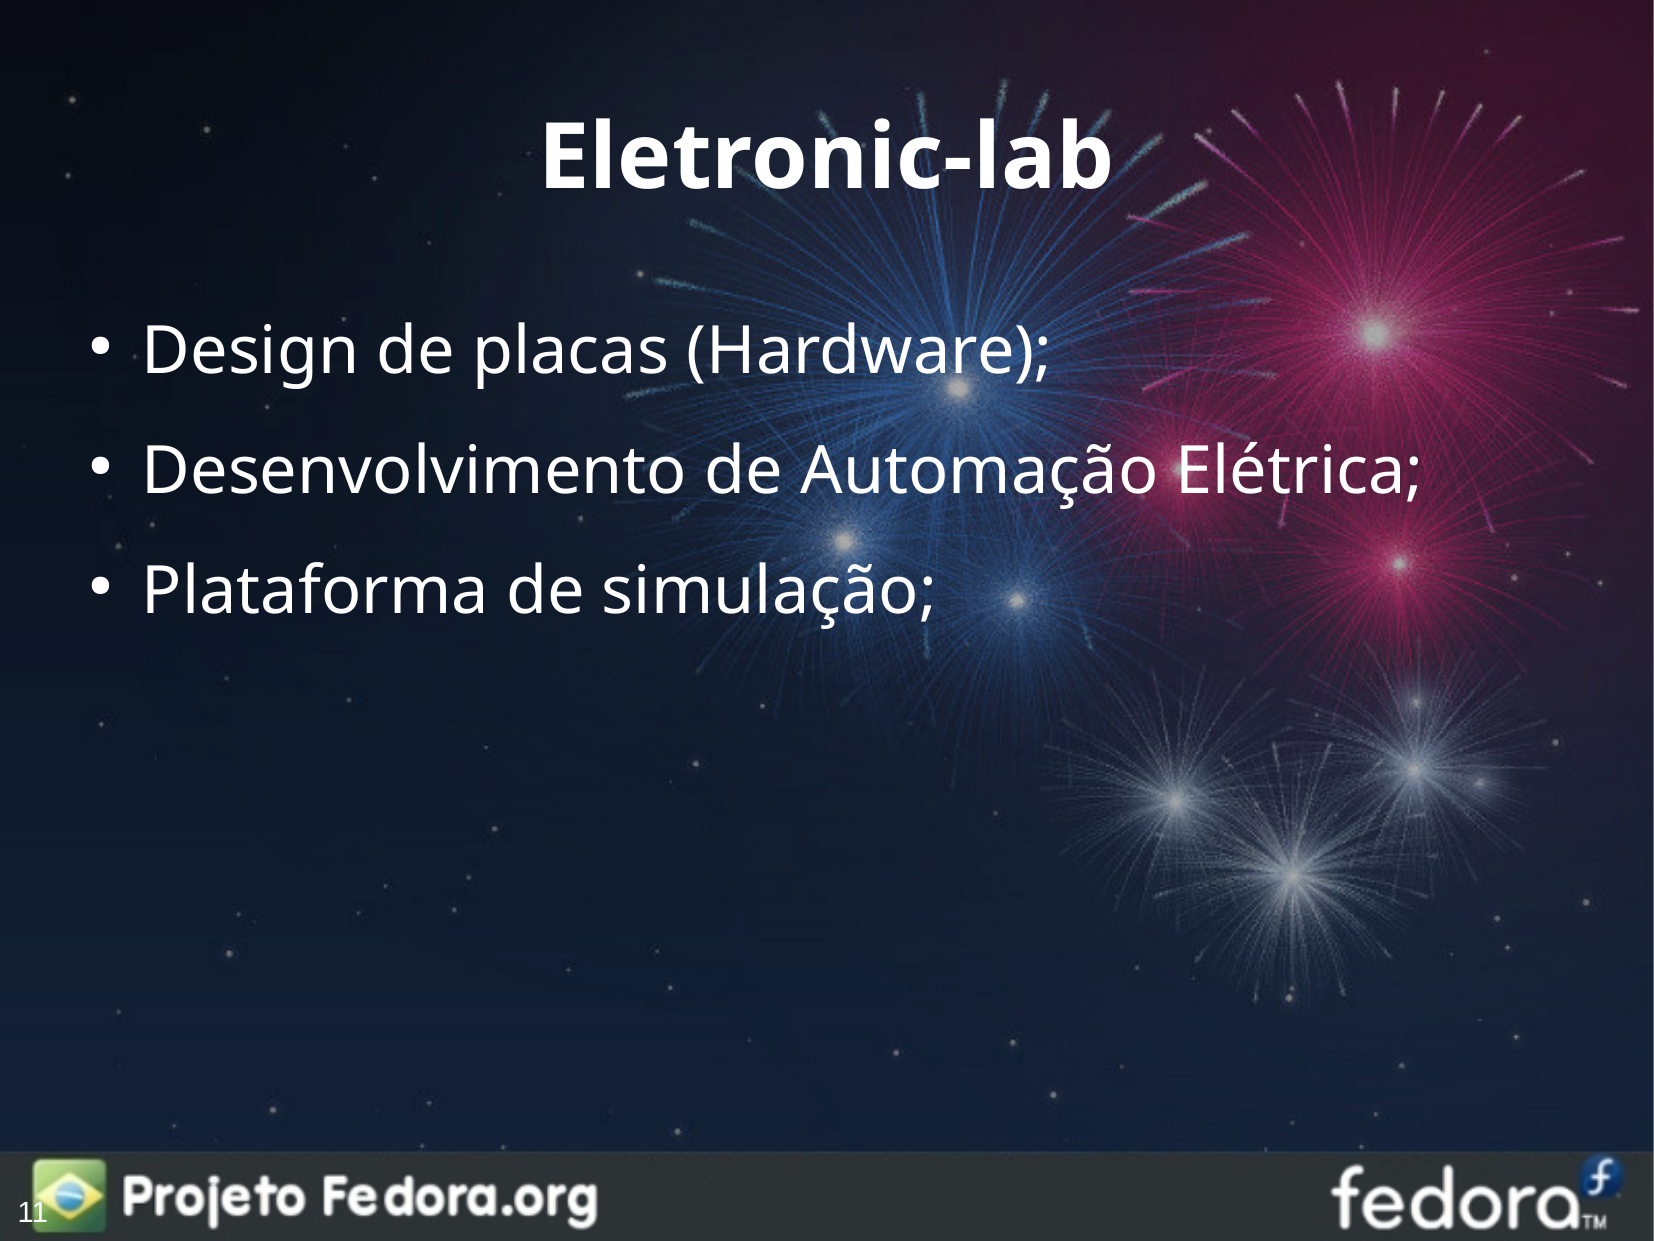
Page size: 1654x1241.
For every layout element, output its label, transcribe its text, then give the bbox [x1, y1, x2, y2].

list Design de placas (Hardware); Desenvolvimento de Automação Elétrica; Plataforma de simulação; [70, 302, 1559, 1134]
title Eletronic-lab [82, 49, 1571, 257]
picture [0, 0, 1654, 1241]
